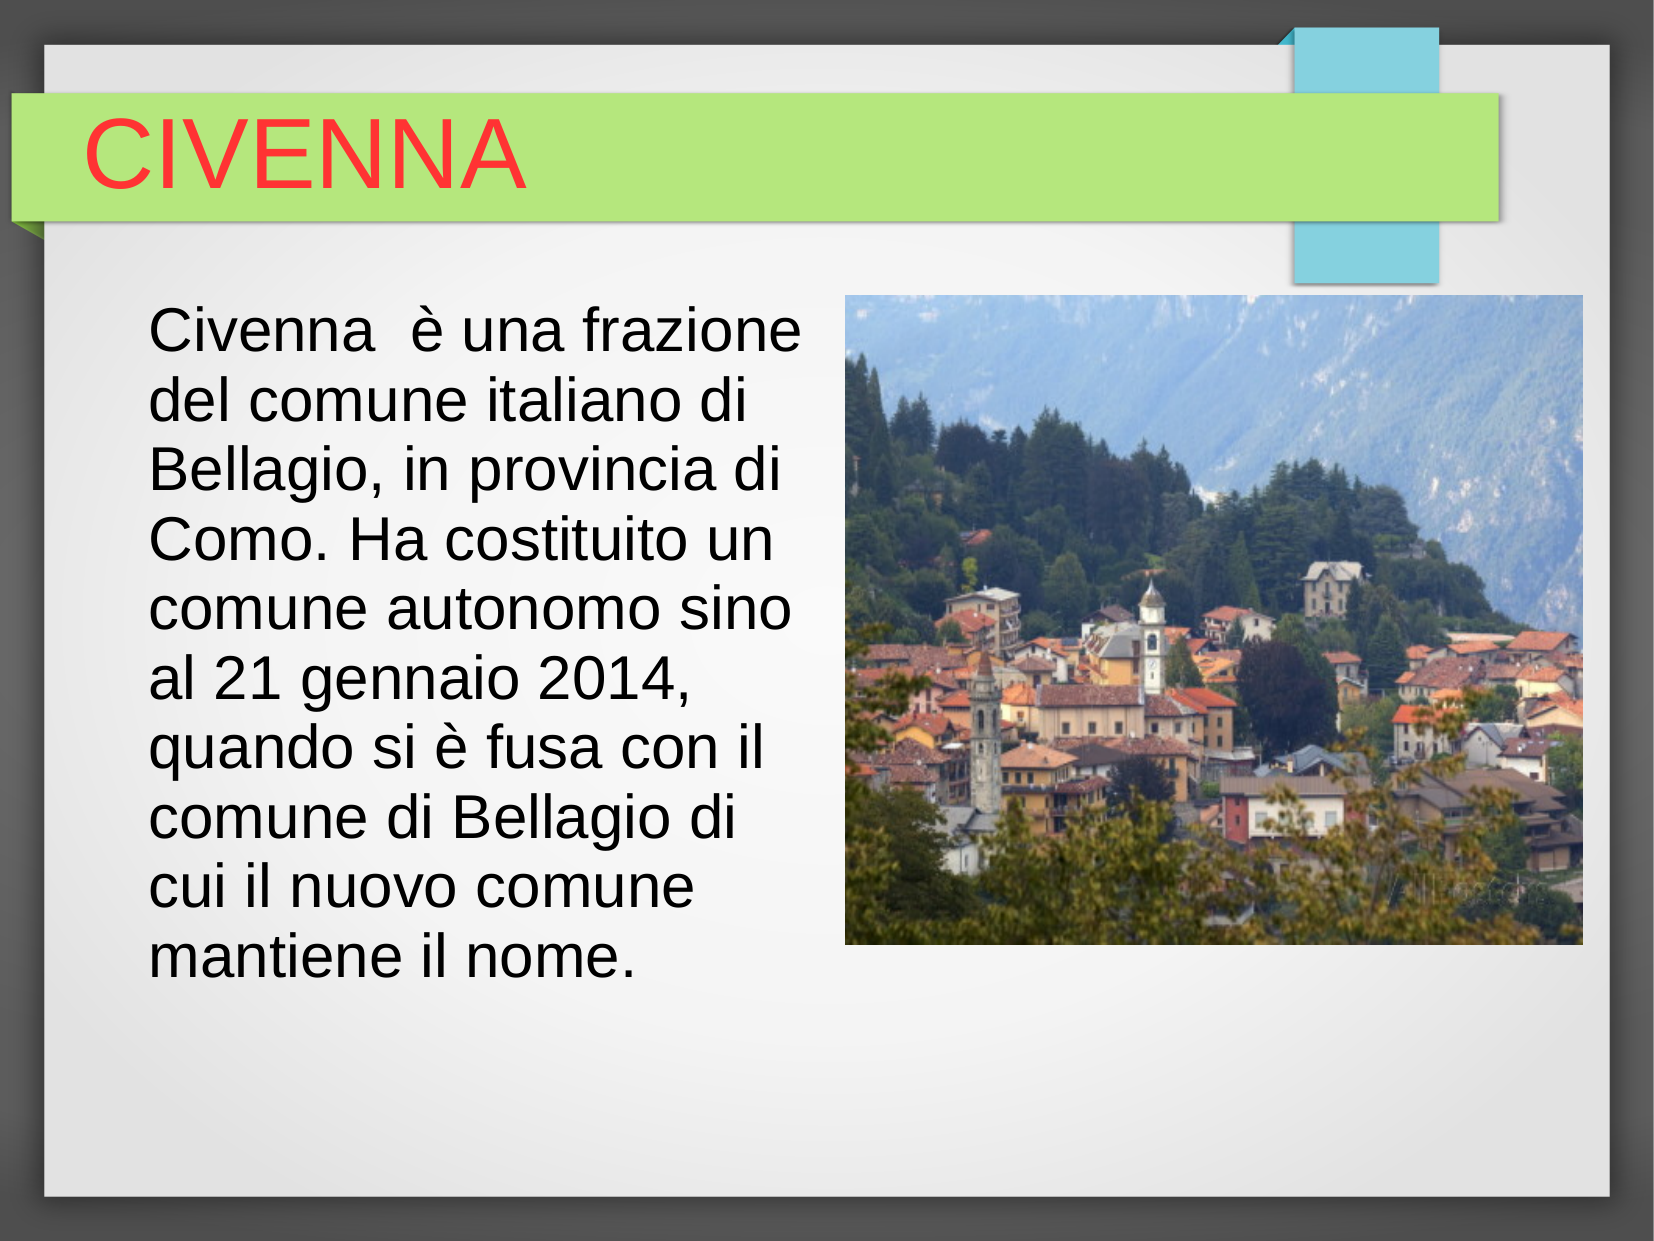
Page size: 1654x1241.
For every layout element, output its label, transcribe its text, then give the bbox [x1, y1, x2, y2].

list Civenna è una frazione del comune italiano di Bellagio, in provincia di Como. Ha costituito un comune autonomo sino al 21 gennaio 2014, quando si è fusa con il comune di Bellagio di cui il nuovo comune mantiene il nome. [82, 295, 809, 1015]
picture [0, 0, 1654, 1241]
title CIVENNA [82, 94, 1264, 213]
